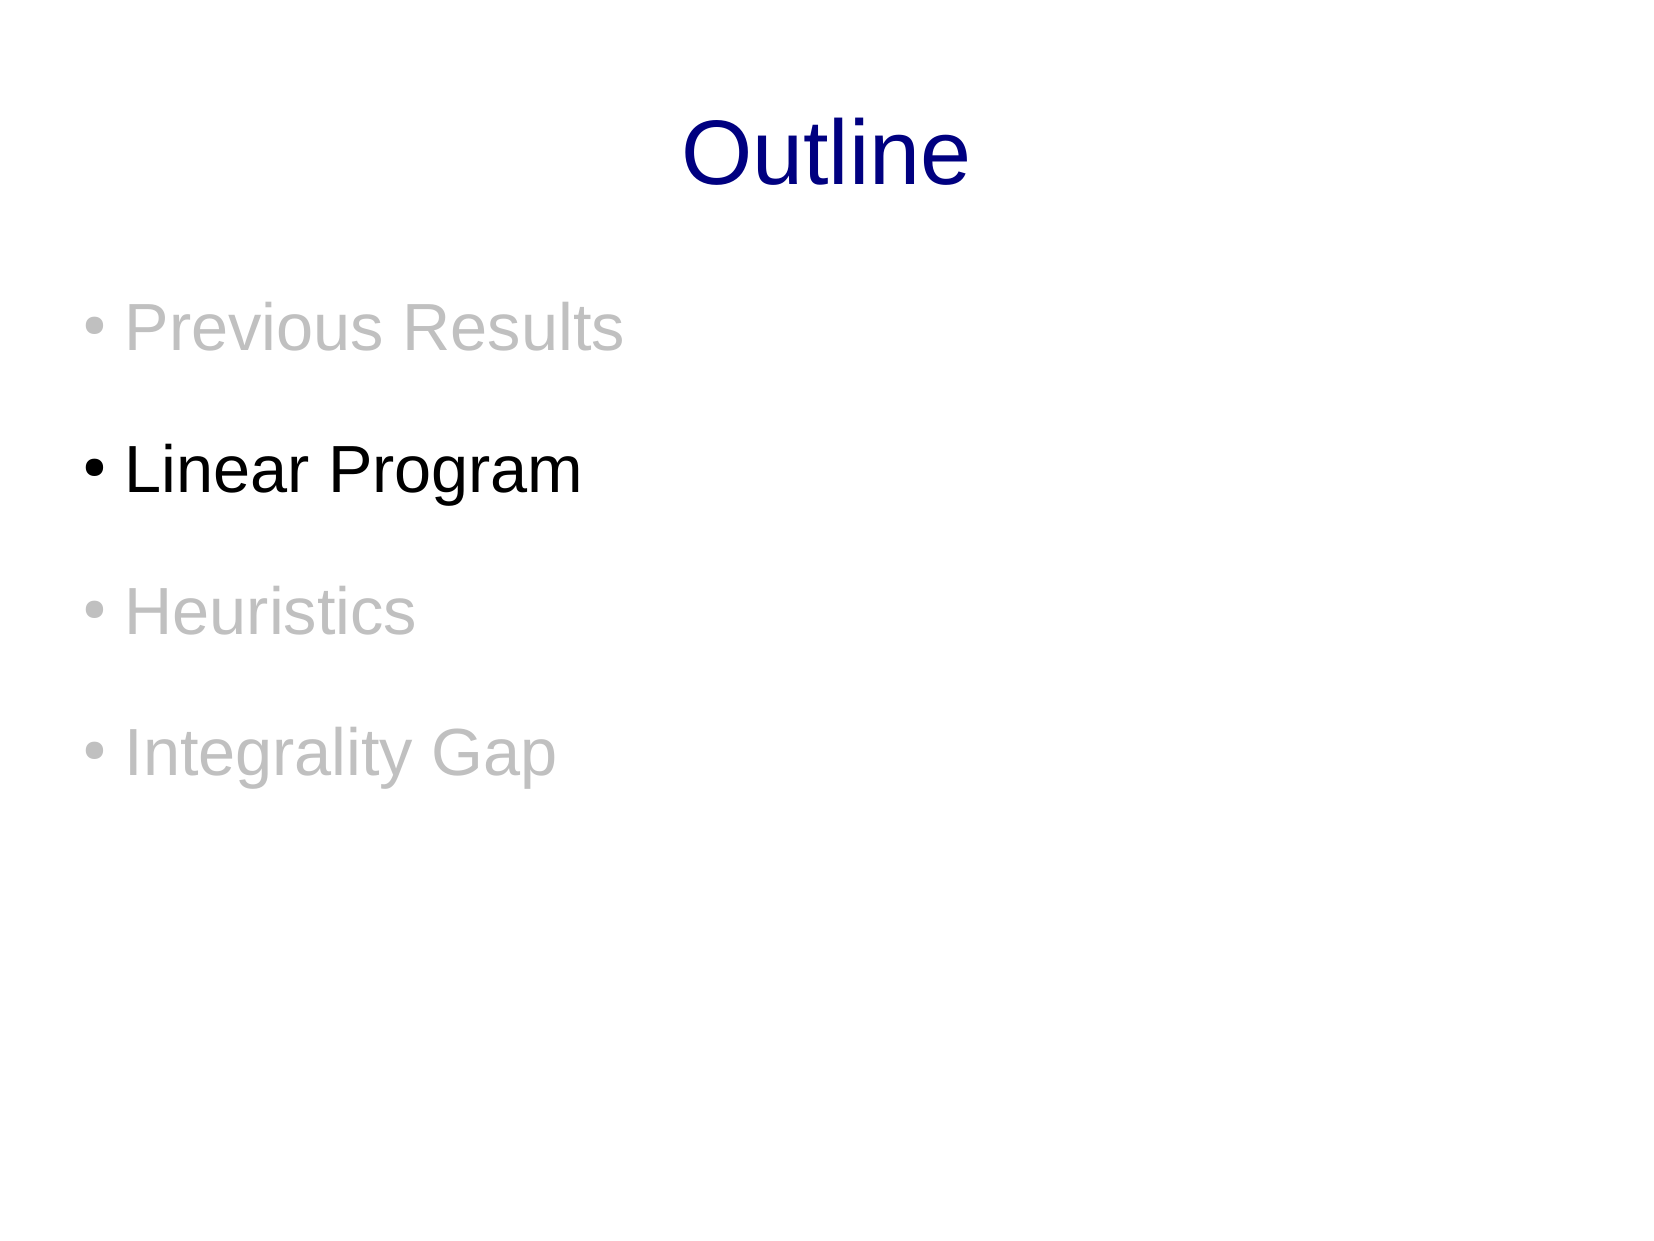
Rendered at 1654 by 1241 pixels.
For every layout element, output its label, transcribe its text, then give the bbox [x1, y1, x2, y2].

list Previous Results Linear Program Heuristics Integrality Gap [82, 290, 1571, 1109]
title Outline [82, 49, 1571, 257]
